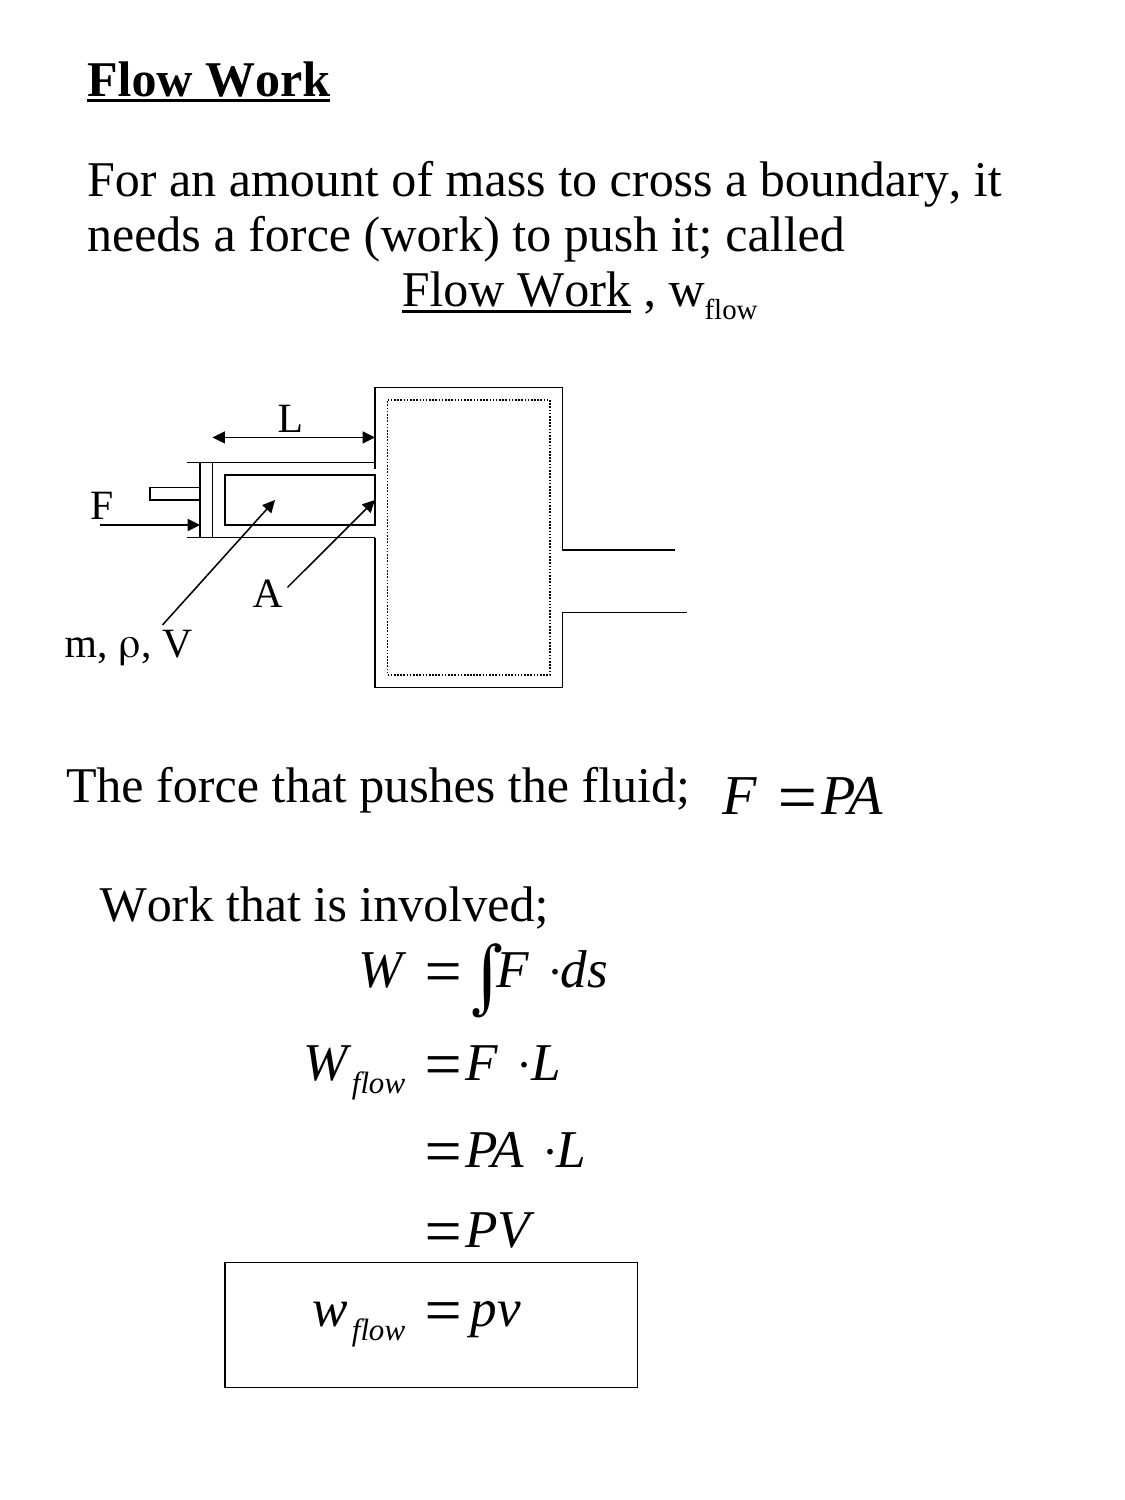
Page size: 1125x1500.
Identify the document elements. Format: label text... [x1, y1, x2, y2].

text_box Flow Work [72, 44, 563, 115]
text_box F [75, 474, 129, 537]
chart [300, 1263, 619, 1358]
chart [300, 924, 619, 1262]
text_box L [262, 387, 318, 450]
text_box m, , V [49, 612, 208, 675]
text_box A [237, 562, 298, 625]
chart [712, 762, 901, 824]
text_box For an amount of mass to cross a boundary, it needs a force (work) to push it; called Flow Work , wflow [72, 144, 1088, 334]
text_box The force that pushes the fluid; [51, 749, 708, 821]
text_box Work that is involved; [84, 869, 613, 940]
